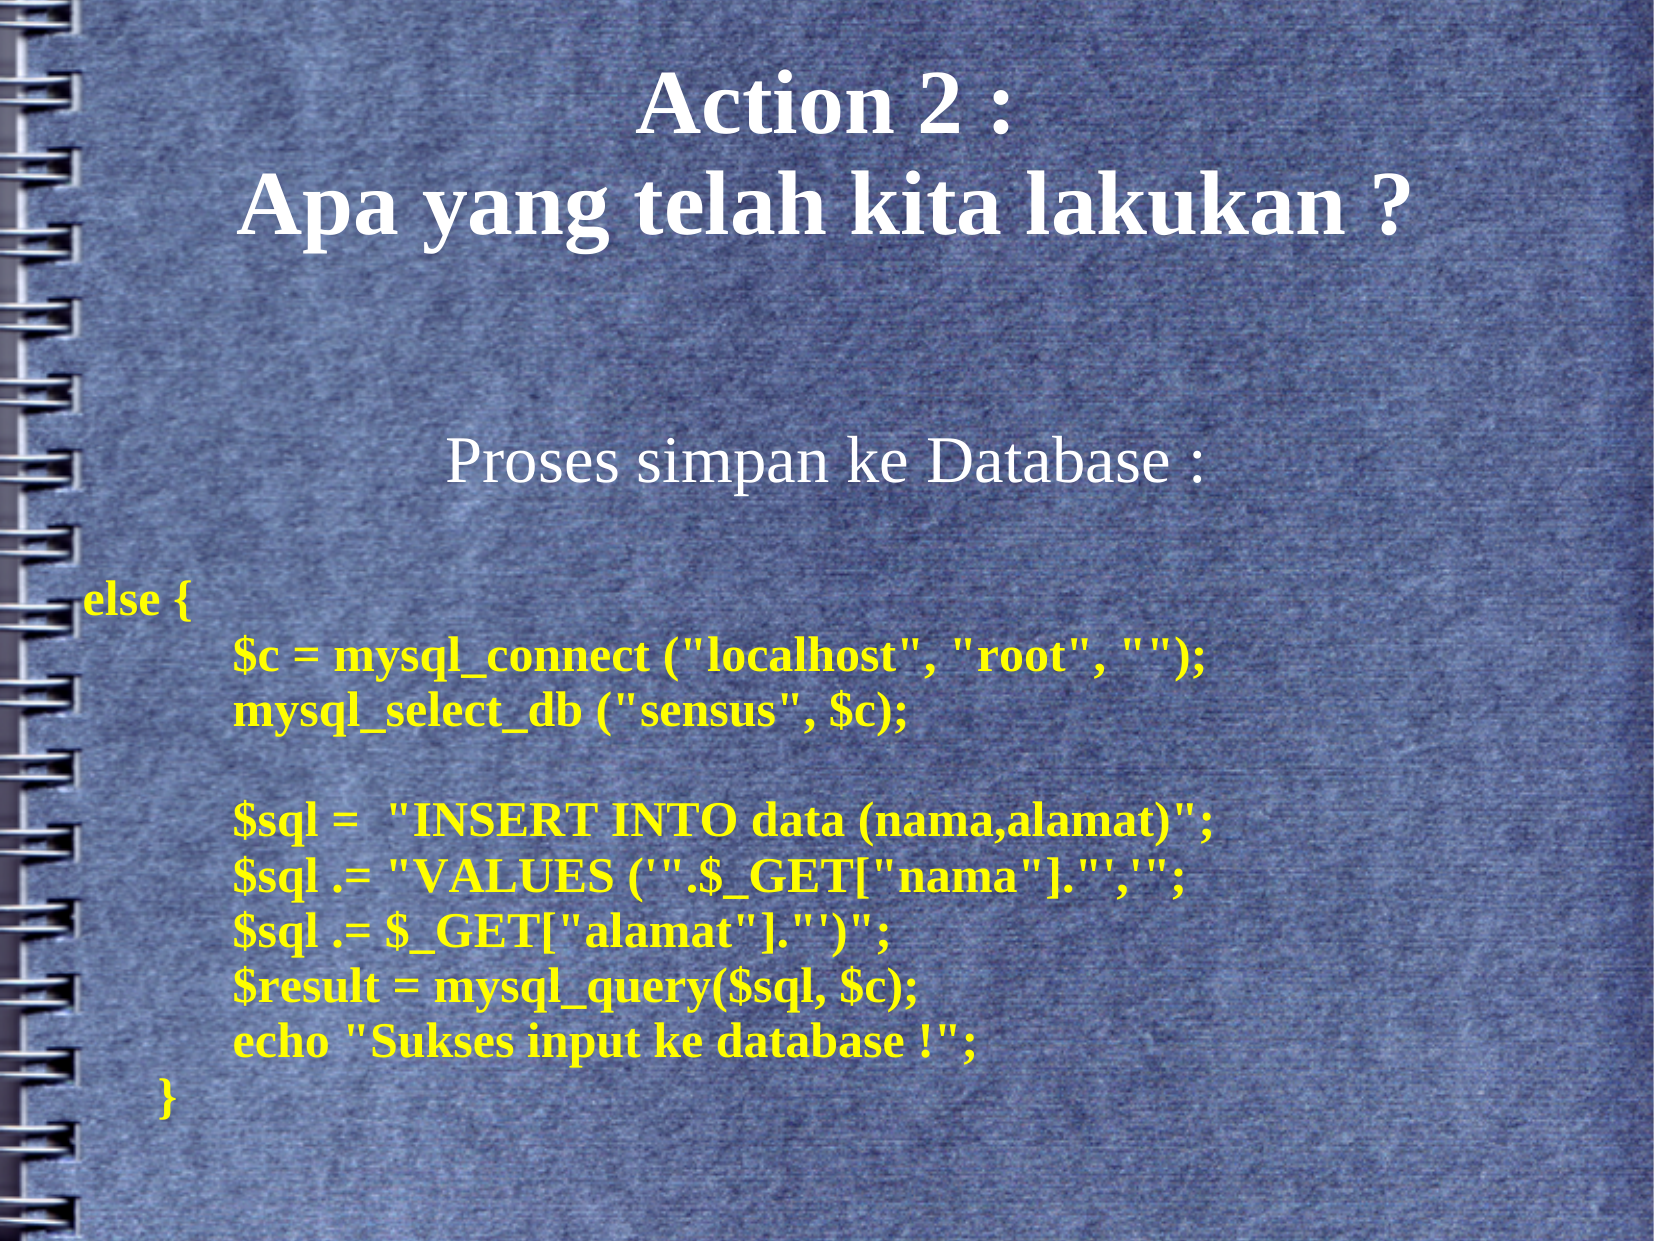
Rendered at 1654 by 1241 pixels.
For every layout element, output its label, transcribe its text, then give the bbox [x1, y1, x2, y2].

title Action 2 : Apa yang telah kita lakukan ? [82, 51, 1571, 200]
subtitle Proses simpan ke Database : else { $c = mysql_connect ("localhost", "root", ""); mysql_select_db ("sensus", $c); $sql = "INSERT INTO data (nama,alamat)"; $sql .= "VALUES ('".$_GET["nama"]."','"; $sql .= $_GET["alamat"]."')"; $result = mysql_query($sql, $c); echo "Sukses input ke database !"; } [82, 200, 1571, 1198]
picture [0, 0, 1654, 1241]
